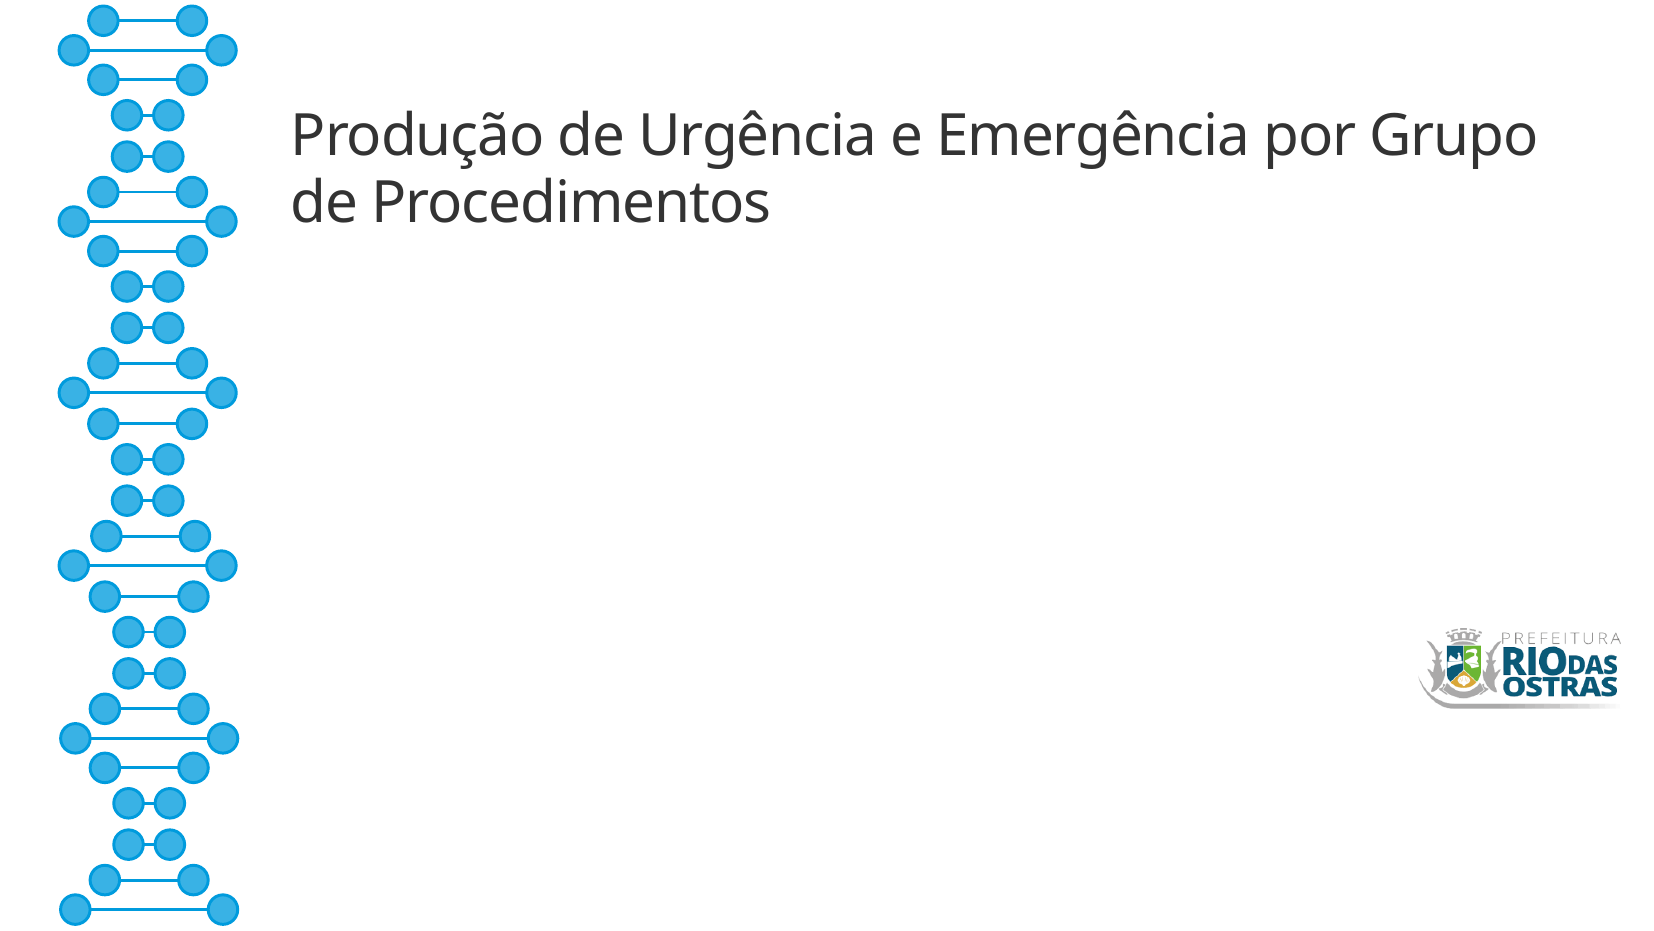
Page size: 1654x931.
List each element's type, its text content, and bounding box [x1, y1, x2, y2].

picture [1417, 628, 1622, 709]
title Produção de Urgência e Emergência por Grupo de Procedimentos [290, 88, 1565, 237]
